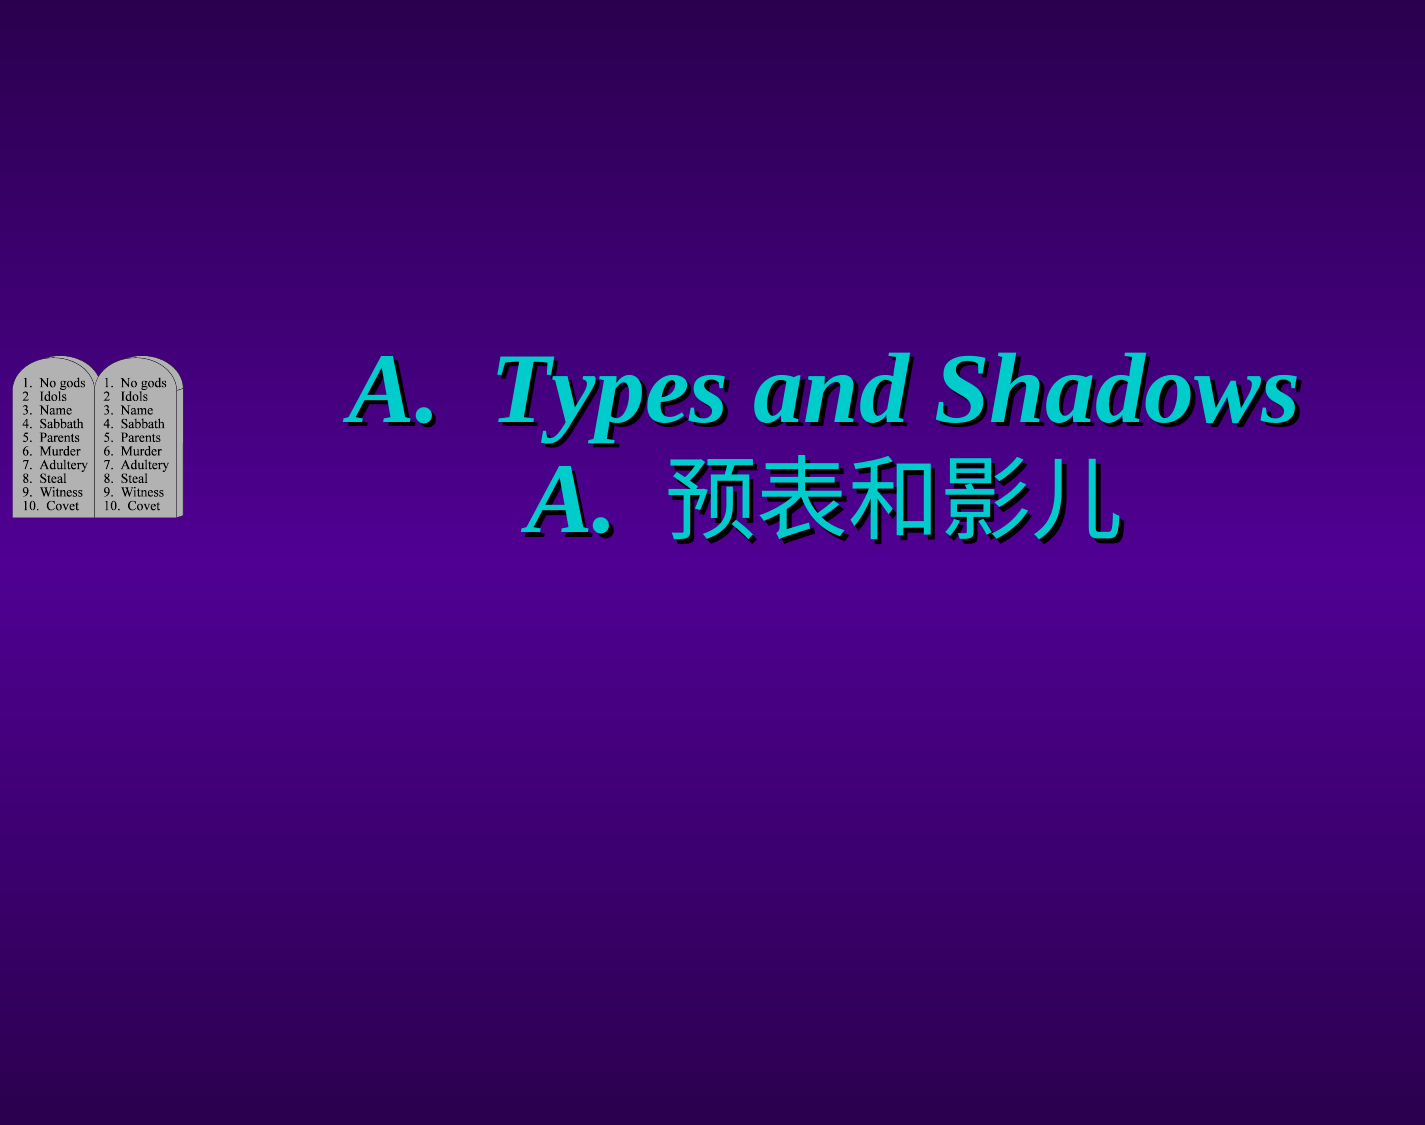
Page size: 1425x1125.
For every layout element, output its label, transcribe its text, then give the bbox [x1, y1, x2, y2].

title A. Types and Shadows A. 预表和影儿 [225, 325, 1425, 562]
